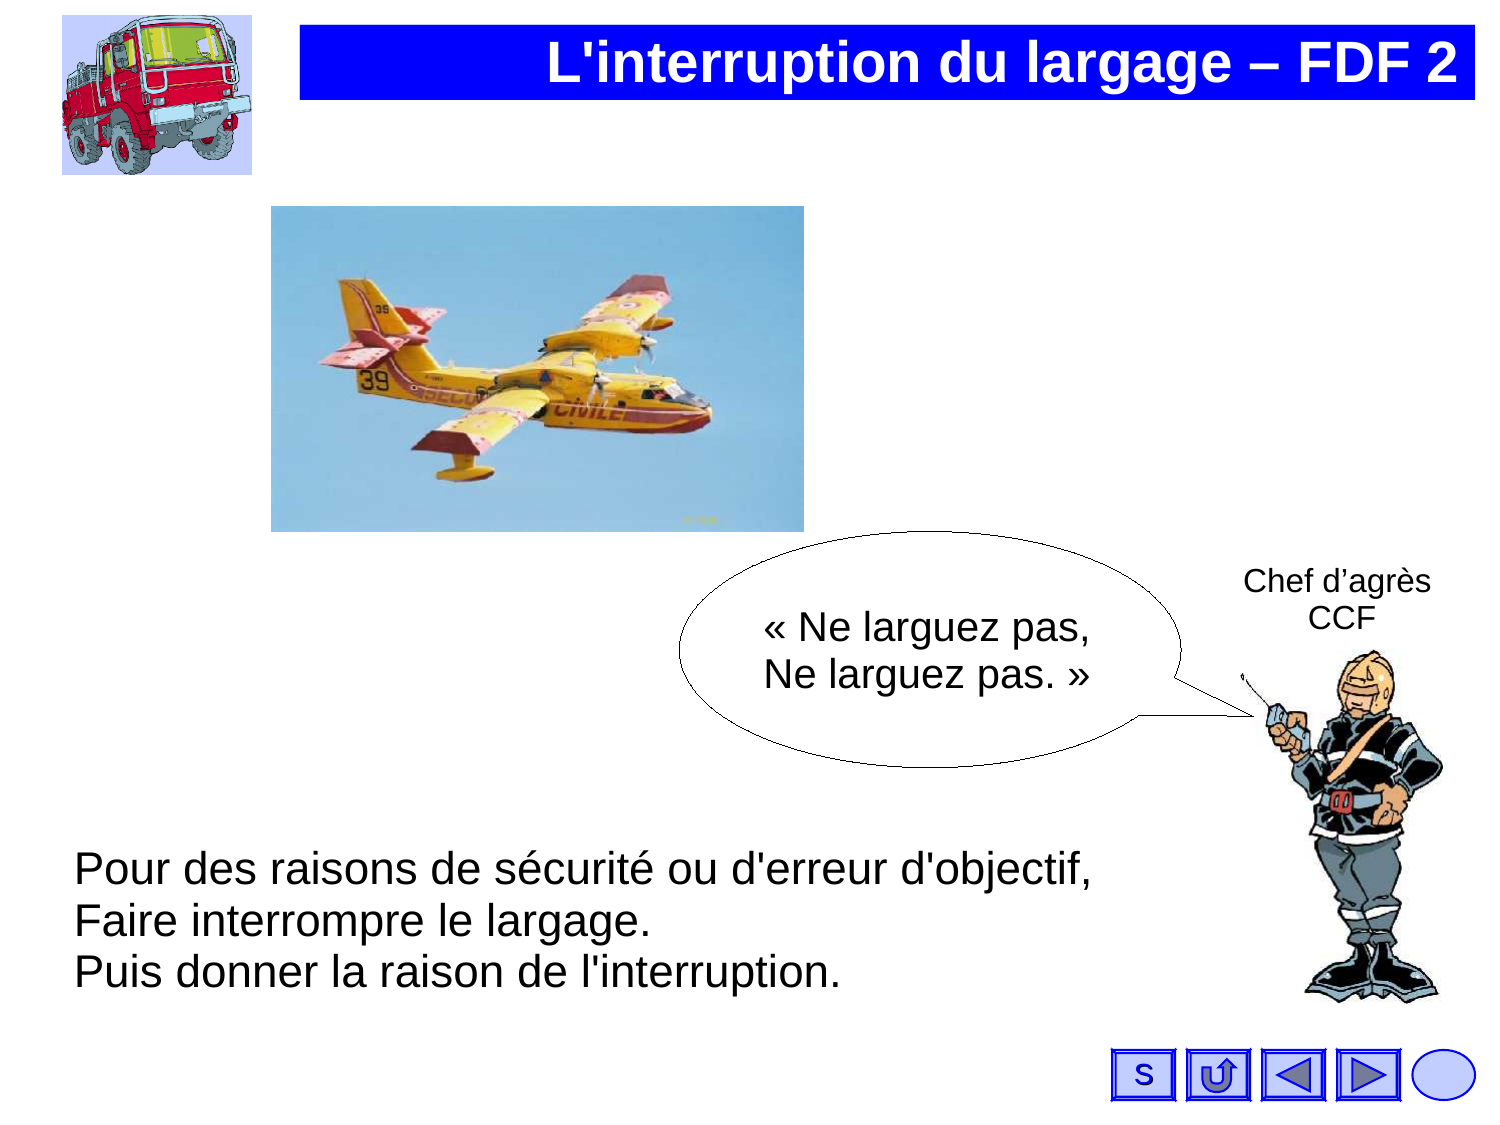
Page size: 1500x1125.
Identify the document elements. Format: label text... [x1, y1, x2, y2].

text_box L'interruption du largage – FDF 2 [299, 24, 1475, 100]
text_box [1412, 1049, 1476, 1101]
picture [271, 206, 804, 532]
text_box Chef d’agrès CCF [1228, 555, 1447, 645]
text_box « Ne larguez pas, Ne larguez pas. » [679, 596, 1176, 705]
picture [1240, 649, 1443, 1004]
text_box Pour des raisons de sécurité ou d'erreur d'objectif, Faire interrompre le largage. Puis donner la raison de l'interruption. [59, 835, 1241, 1005]
